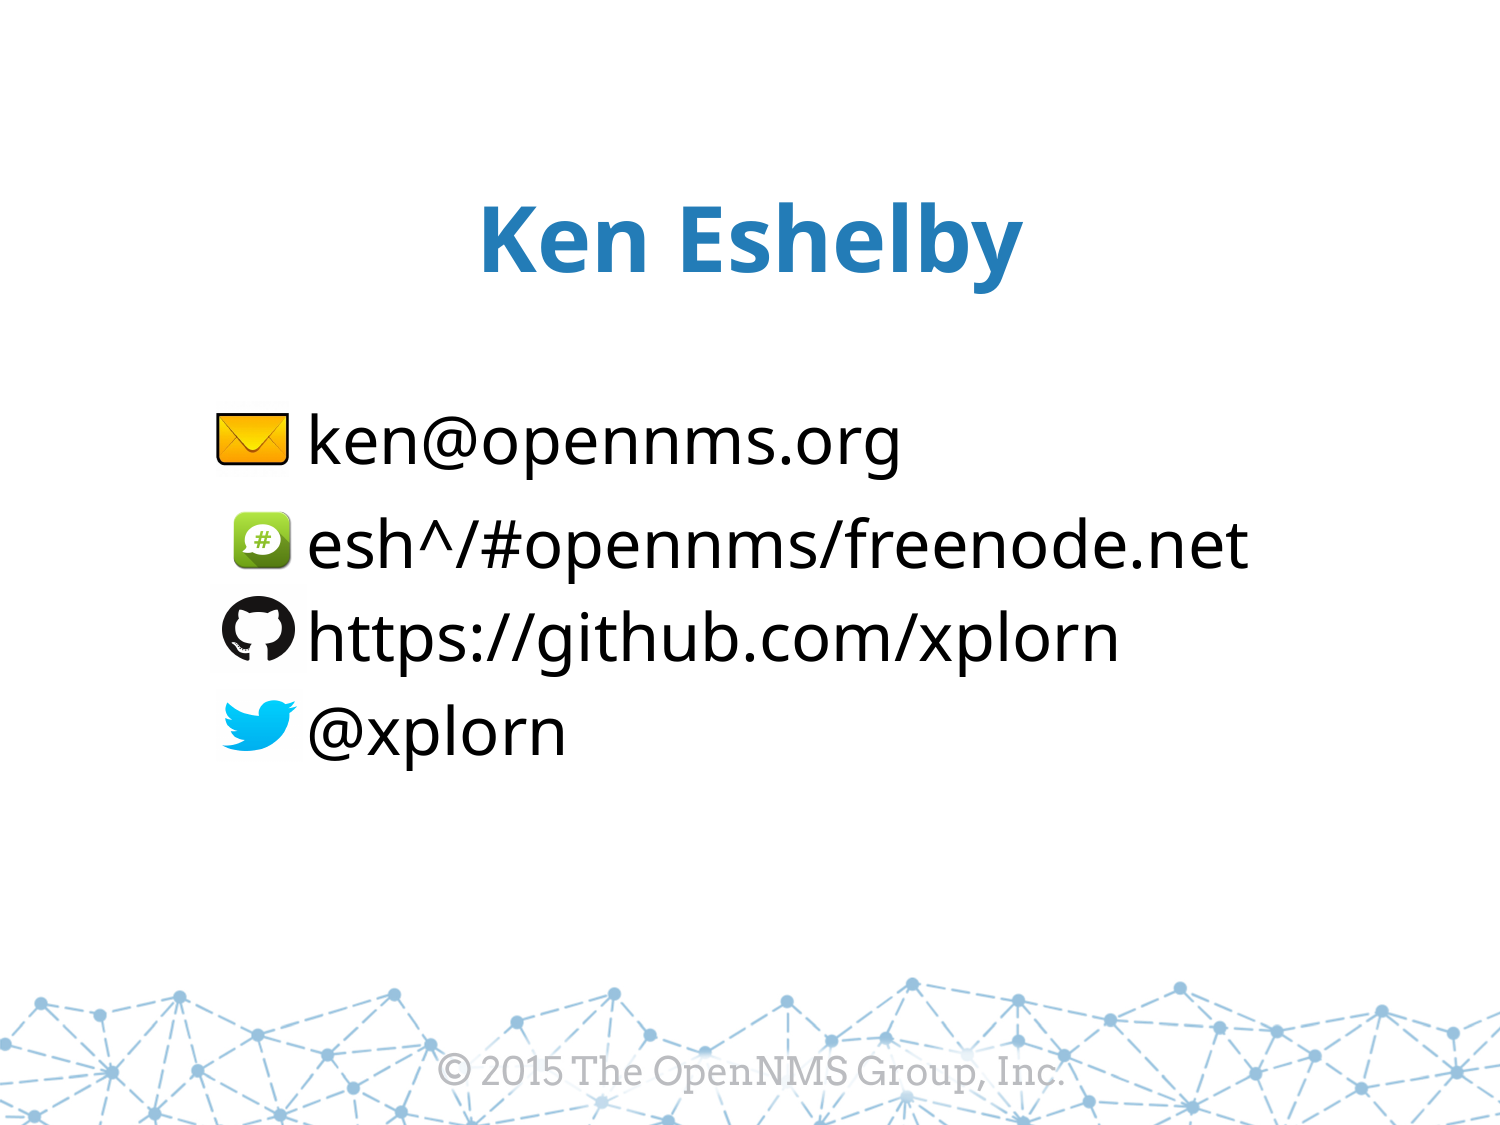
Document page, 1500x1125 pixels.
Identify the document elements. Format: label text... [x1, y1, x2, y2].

picture [231, 509, 292, 570]
picture [216, 689, 303, 762]
list ken@opennms.org esh^/#opennms/freenode.net https://github.com/xplorn @xplorn [291, 389, 1432, 796]
picture [0, 974, 1500, 1125]
title Ken Eshelby [75, 142, 1426, 330]
picture [210, 584, 307, 673]
picture [216, 401, 289, 478]
